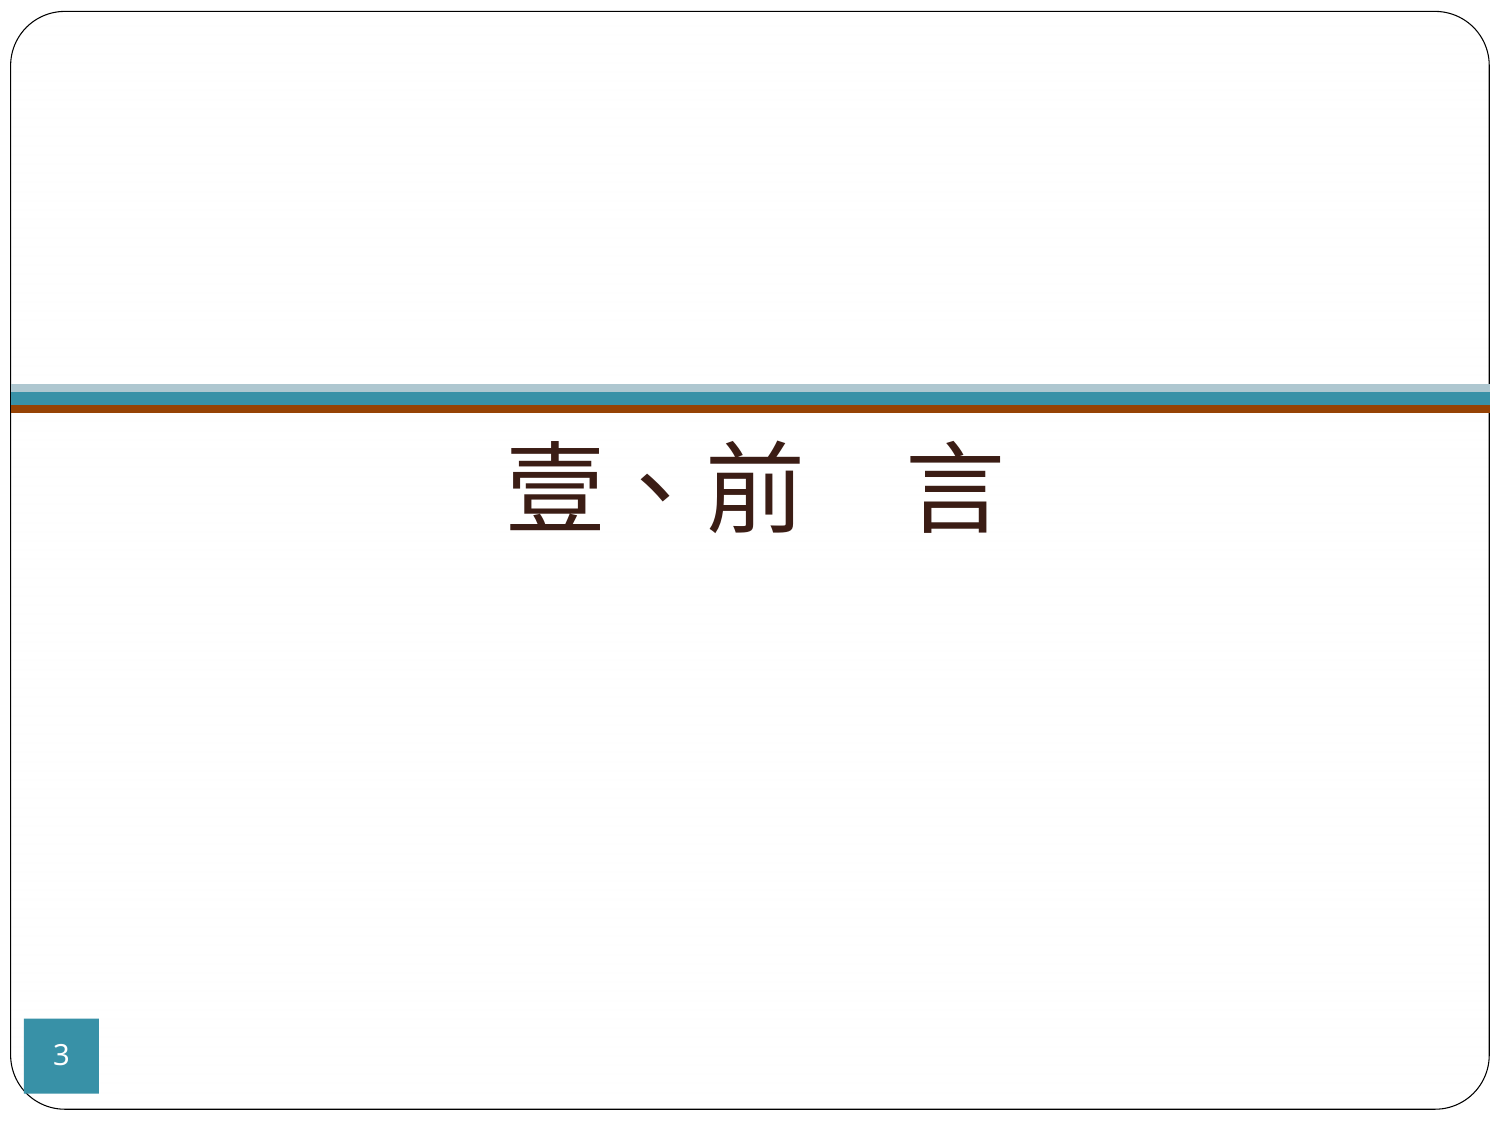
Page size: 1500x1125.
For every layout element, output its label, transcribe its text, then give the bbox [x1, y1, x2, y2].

list 壹、前 言 [224, 255, 1282, 502]
text_box 3 [23, 1018, 99, 1094]
